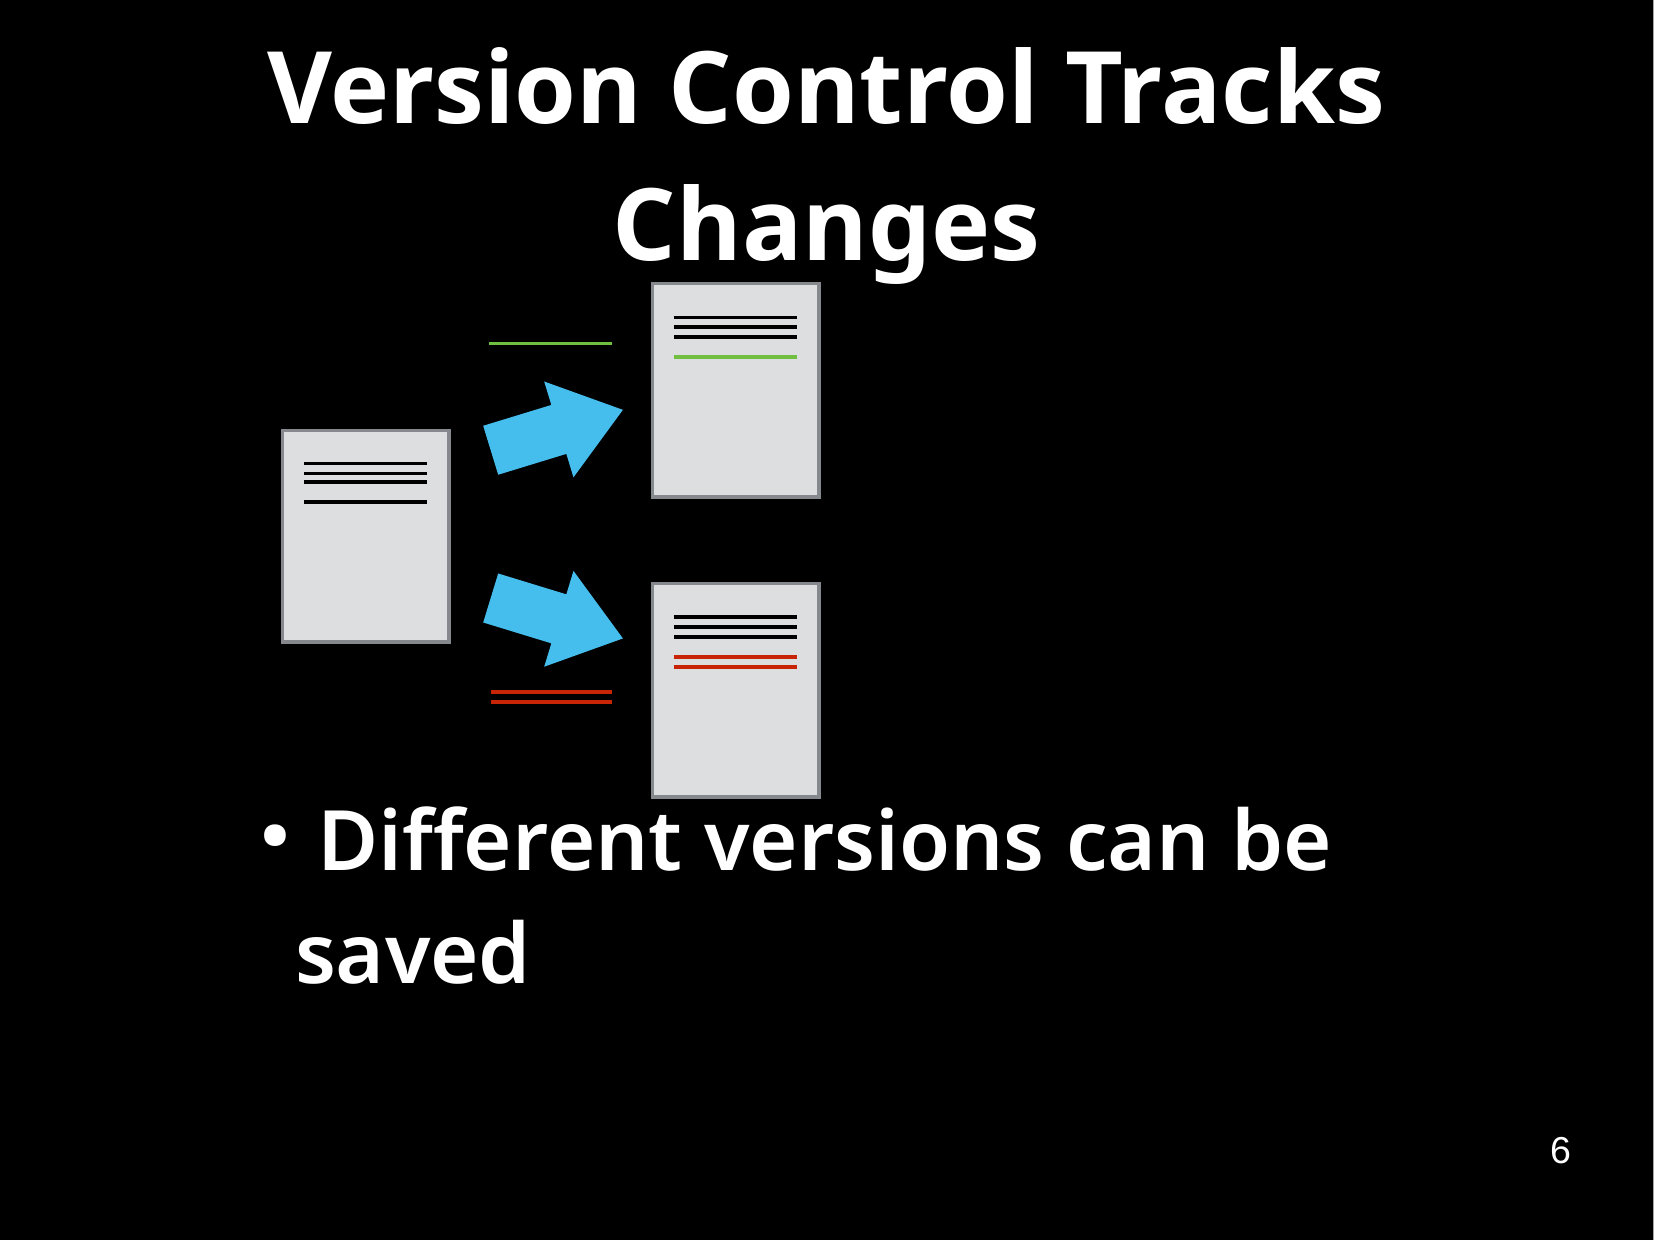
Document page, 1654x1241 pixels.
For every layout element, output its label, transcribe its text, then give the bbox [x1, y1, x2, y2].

picture [226, 244, 869, 837]
text_box Different versions can be saved [82, 696, 1571, 1093]
text_box 6 [1535, 1122, 1586, 1179]
title Version Control Tracks Changes [82, 49, 1571, 257]
